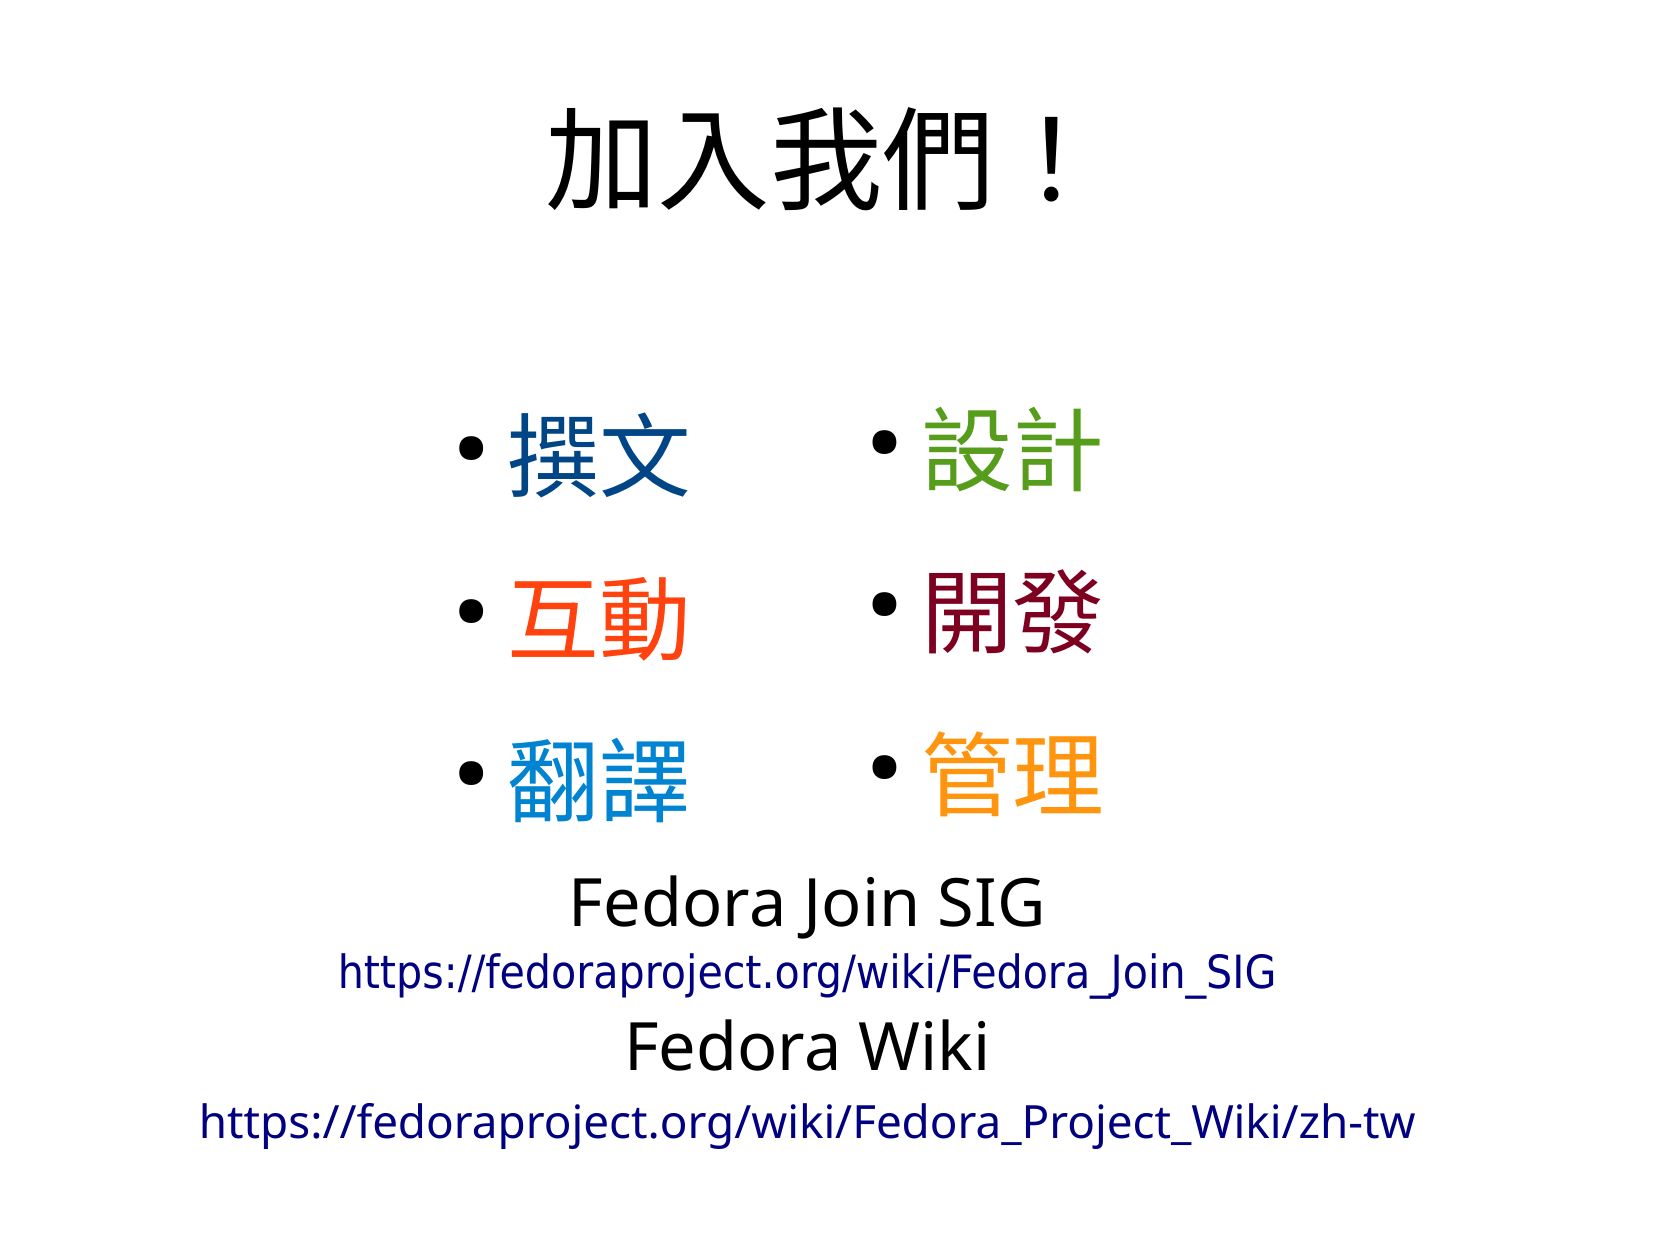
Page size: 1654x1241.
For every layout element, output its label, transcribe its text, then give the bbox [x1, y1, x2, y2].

list 設計 開發 管理 [850, 377, 1229, 847]
text_box Fedora Join SIG https://fedoraproject.org/wiki/Fedora_Join_SIG Fedora Wiki https://fedoraproject.org/wiki/Fedora_Project_Wiki/zh-tw [184, 847, 1380, 1149]
list 撰文 互動 翻譯 [437, 384, 850, 847]
title 加入我們！ [82, 49, 1571, 257]
